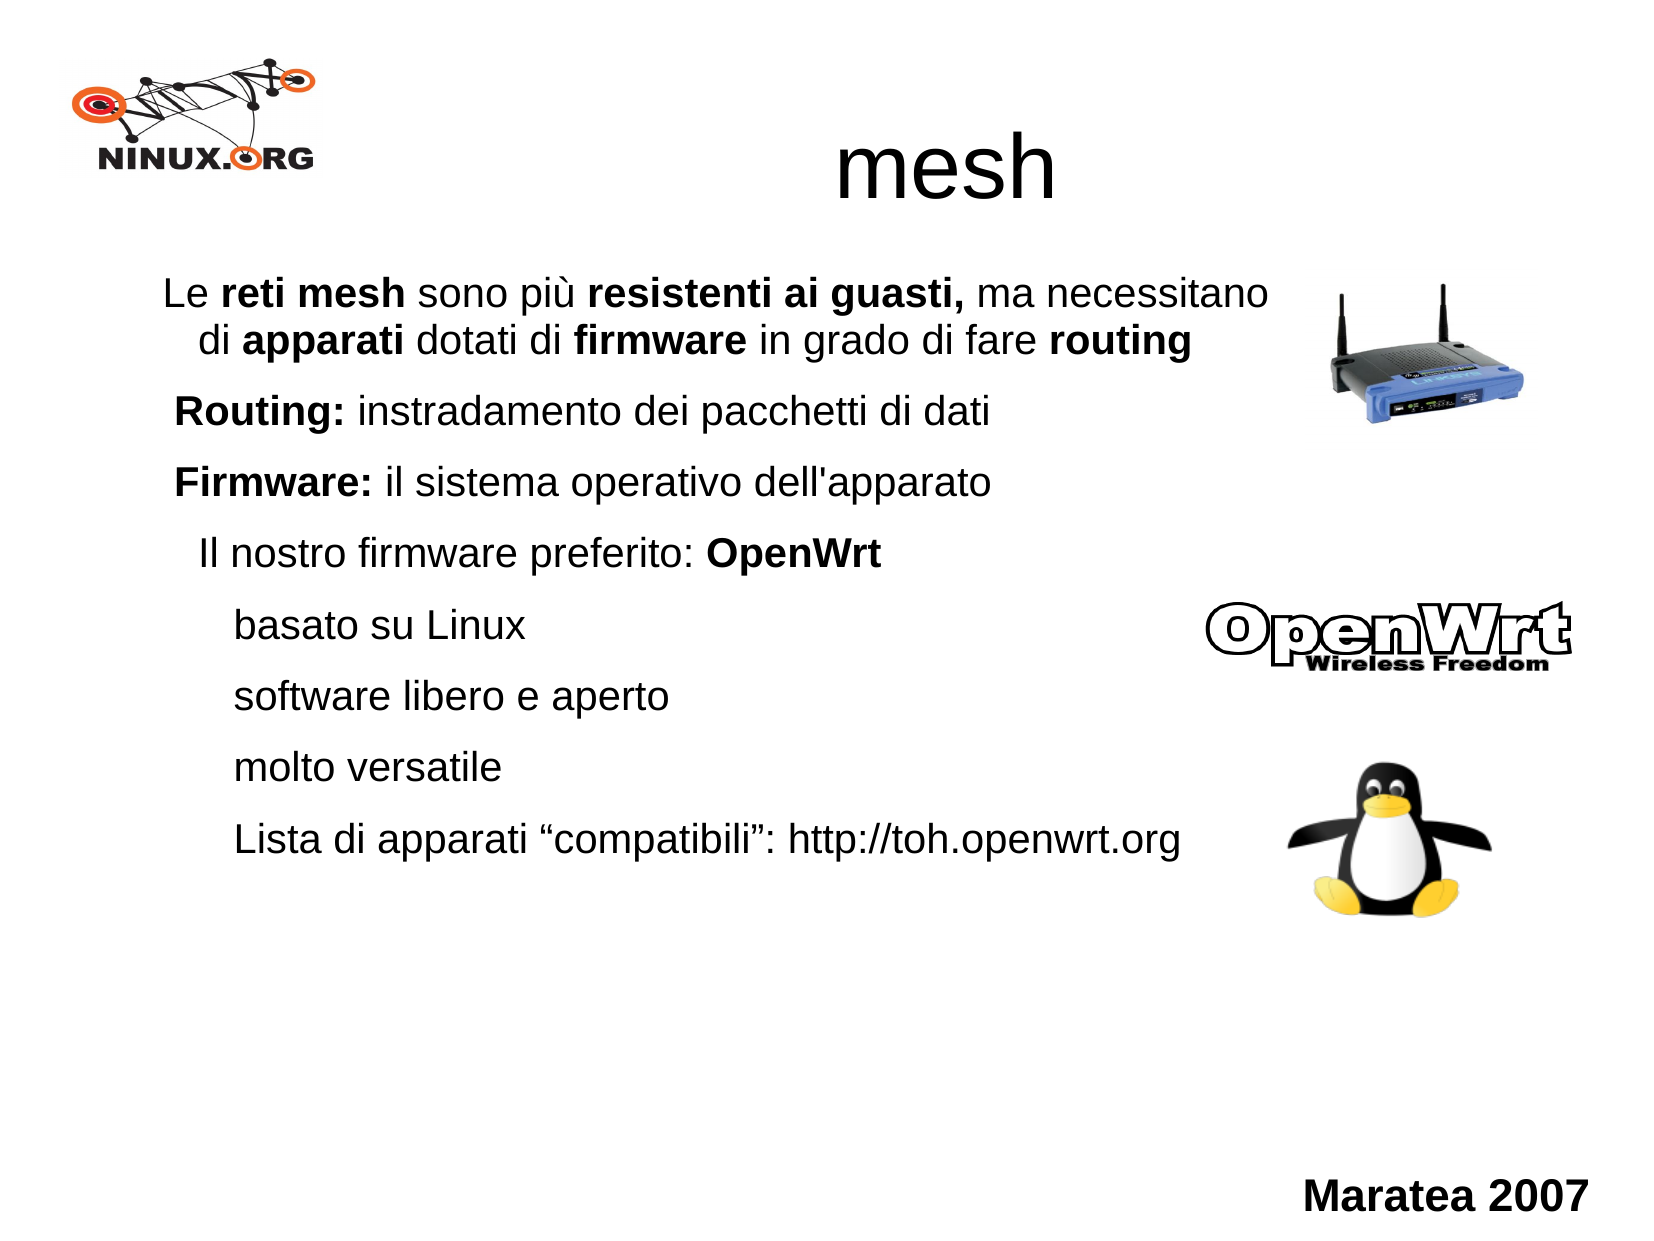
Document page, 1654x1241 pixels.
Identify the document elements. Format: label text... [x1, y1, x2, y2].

text_box Maratea 2007 [1275, 1162, 1651, 1237]
title mesh [356, 70, 1538, 263]
text_box Le reti mesh sono più resistenti ai guasti, ma necessitano di apparati dotati di firmware in grado di fare routing Routing: instradamento dei pacchetti di dati Firmware: il sistema operativo dell'apparato Il nostro firmware preferito: OpenWrt basato su Linux software libero e aperto molto versatile Lista di apparati “compatibili”: http://toh.openwrt.org [112, 262, 1313, 1088]
picture [1305, 262, 1538, 451]
picture [1200, 596, 1576, 676]
picture [59, 58, 323, 178]
picture [1275, 744, 1501, 938]
